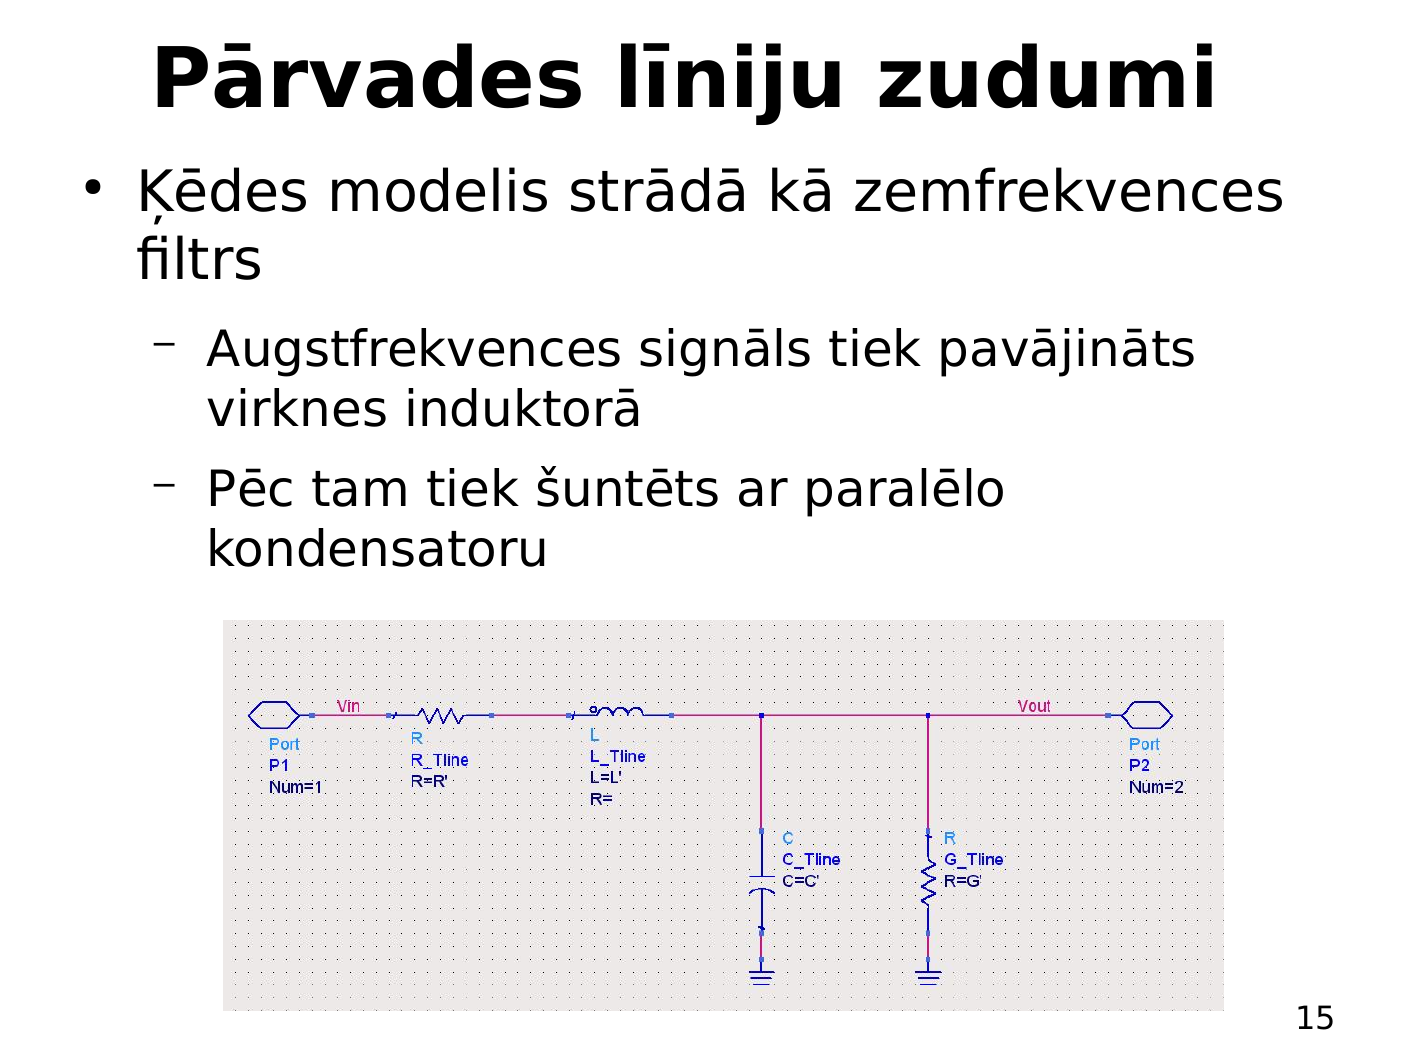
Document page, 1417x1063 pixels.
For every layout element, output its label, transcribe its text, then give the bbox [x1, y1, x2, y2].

picture [223, 680, 1224, 1011]
list Ķēdes modelis strādā kā zemfrekvences filtrs Augstfrekvences signāls tiek pavājināts virknes induktorā Pēc tam tiek šuntēts ar paralēlo kondensatoru [50, 146, 1356, 680]
title Pārvades līniju zudumi [82, 35, 1287, 113]
